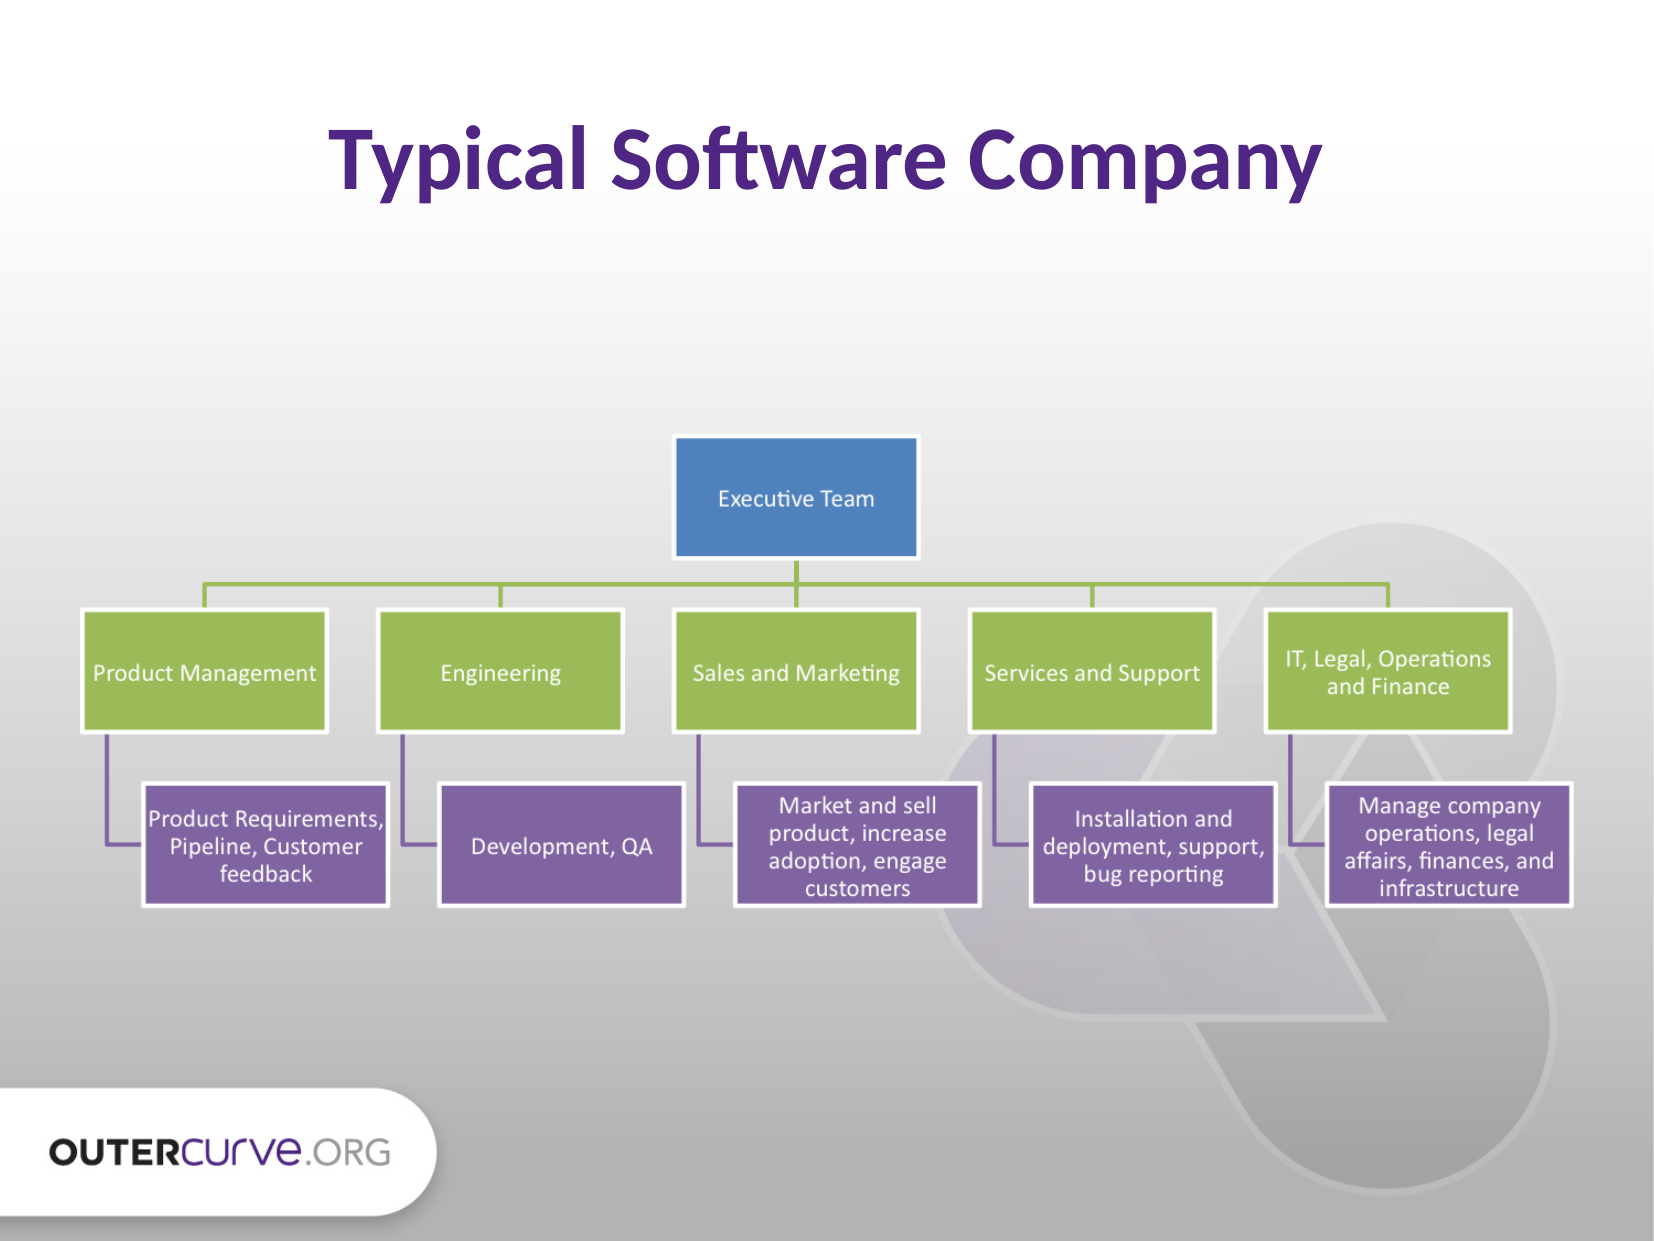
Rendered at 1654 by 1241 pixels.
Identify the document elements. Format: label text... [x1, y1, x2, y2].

text_box [79, 288, 1575, 1054]
picture [0, 0, 1654, 1241]
title Typical Software Company [82, 49, 1571, 257]
